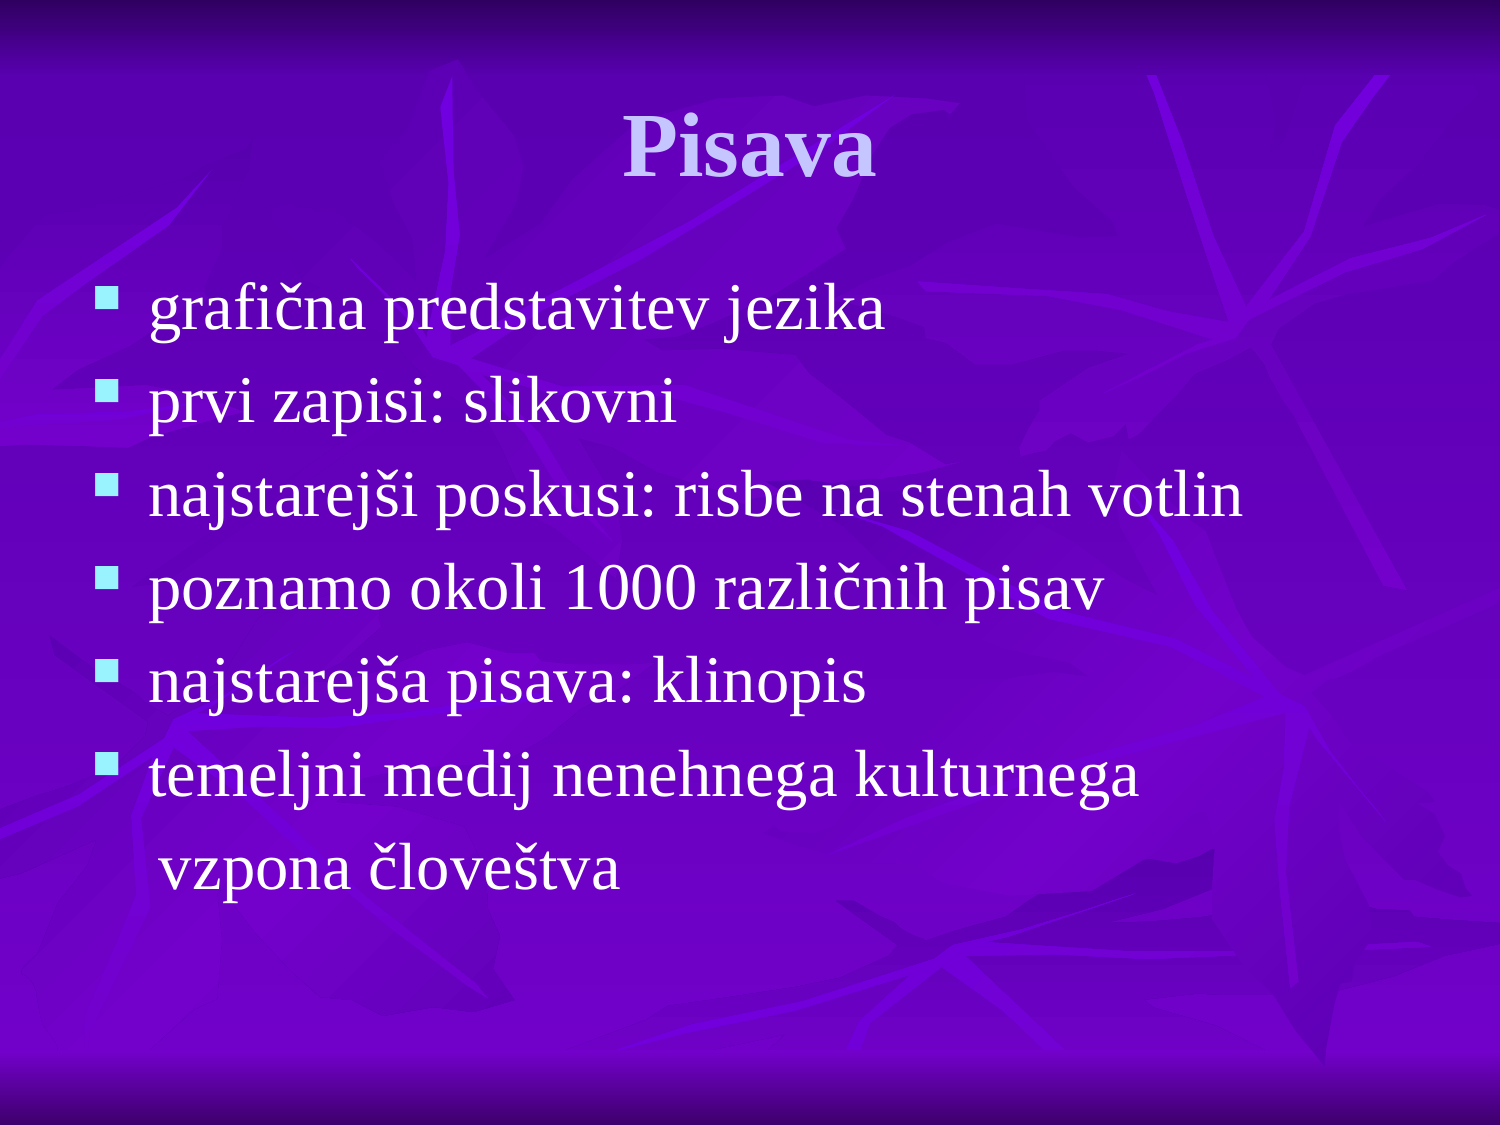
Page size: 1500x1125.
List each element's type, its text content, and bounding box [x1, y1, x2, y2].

title Pisava [75, 45, 1425, 234]
list grafična predstavitev jezika prvi zapisi: slikovni najstarejši poskusi: risbe na stenah votlin poznamo okoli 1000 različnih pisav najstarejša pisava: klinopis temeljni medij nenehnega kulturnega vzpona človeštva [76, 255, 1400, 1024]
